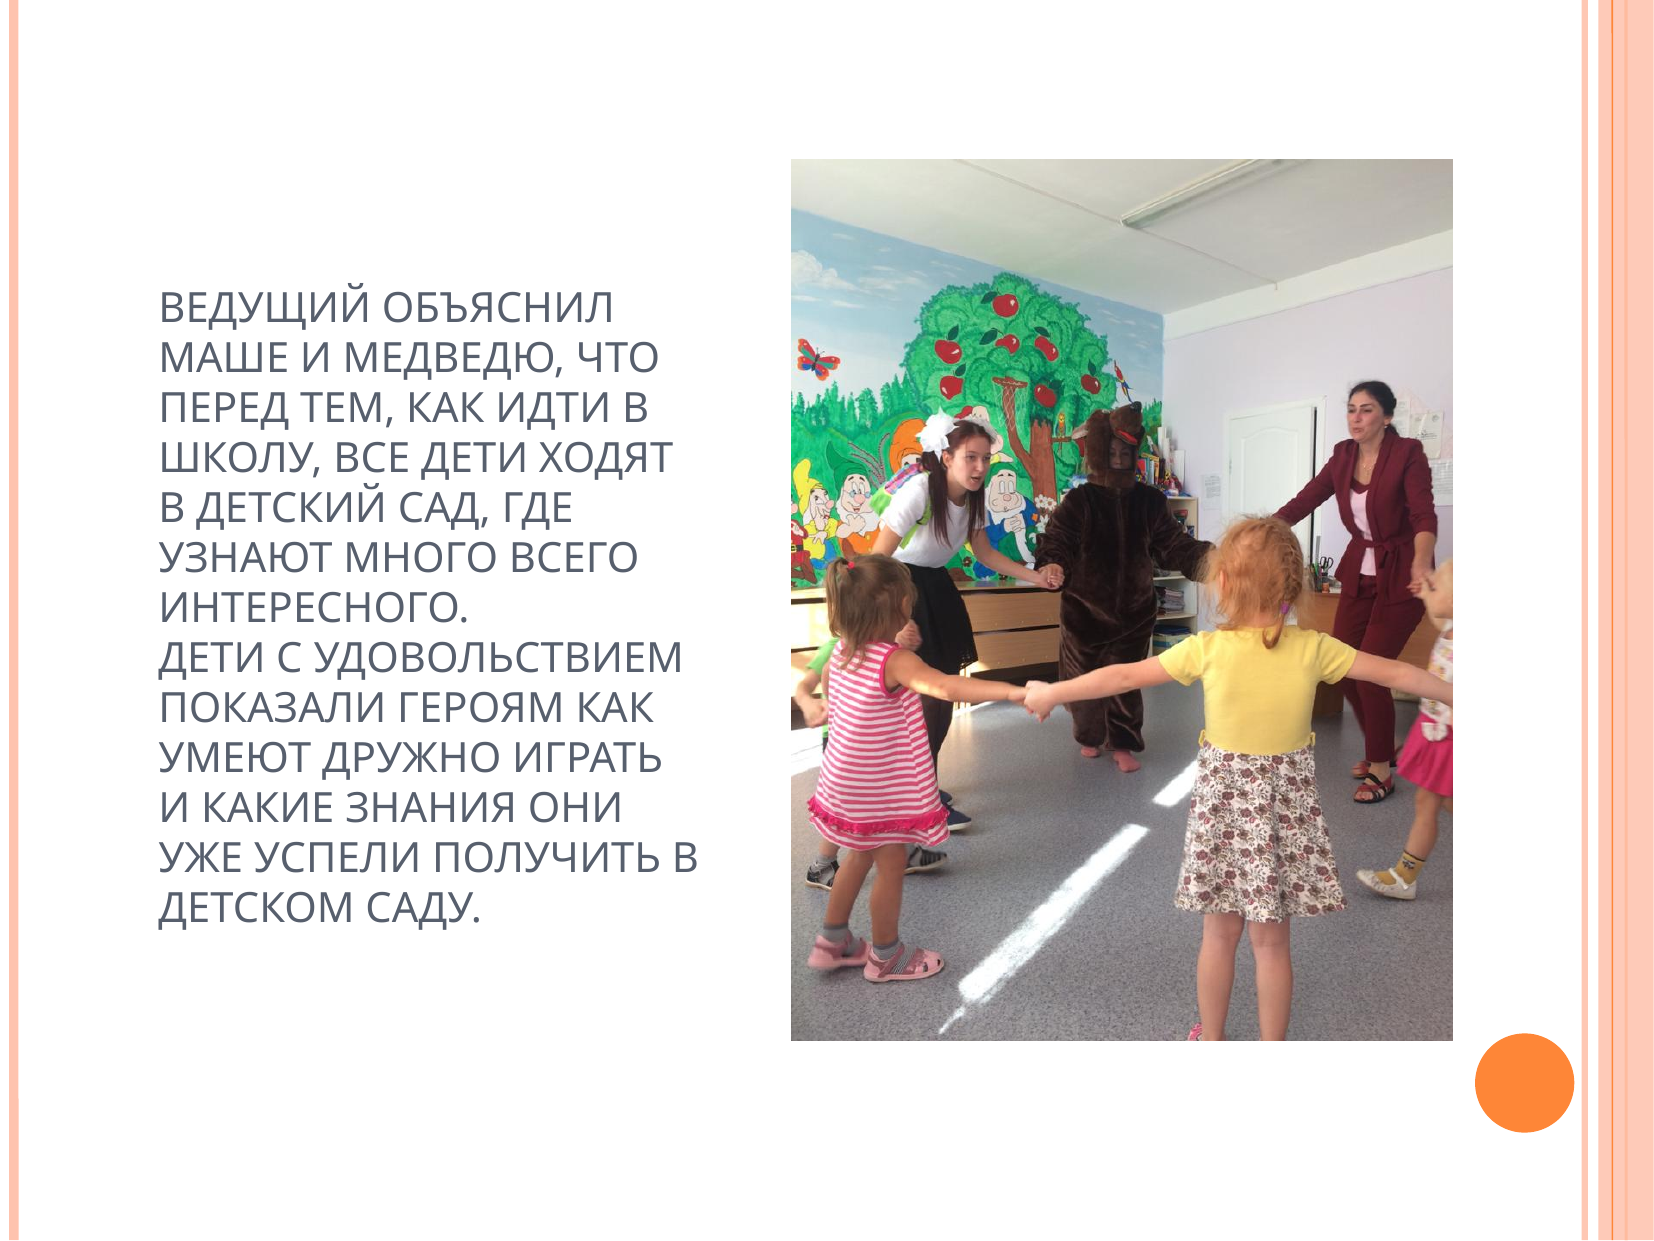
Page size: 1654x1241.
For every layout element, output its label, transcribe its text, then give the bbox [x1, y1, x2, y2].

picture [791, 159, 1453, 1041]
title Ведущий объяснил Маше и медведю, что перед тем, как идти в школу, все дети ходят в детский сад, где узнают много всего интересного. Дети с удовольствием показали героям как умеют дружно играть и какие знания они уже успели получить в детском саду. [141, 183, 721, 939]
